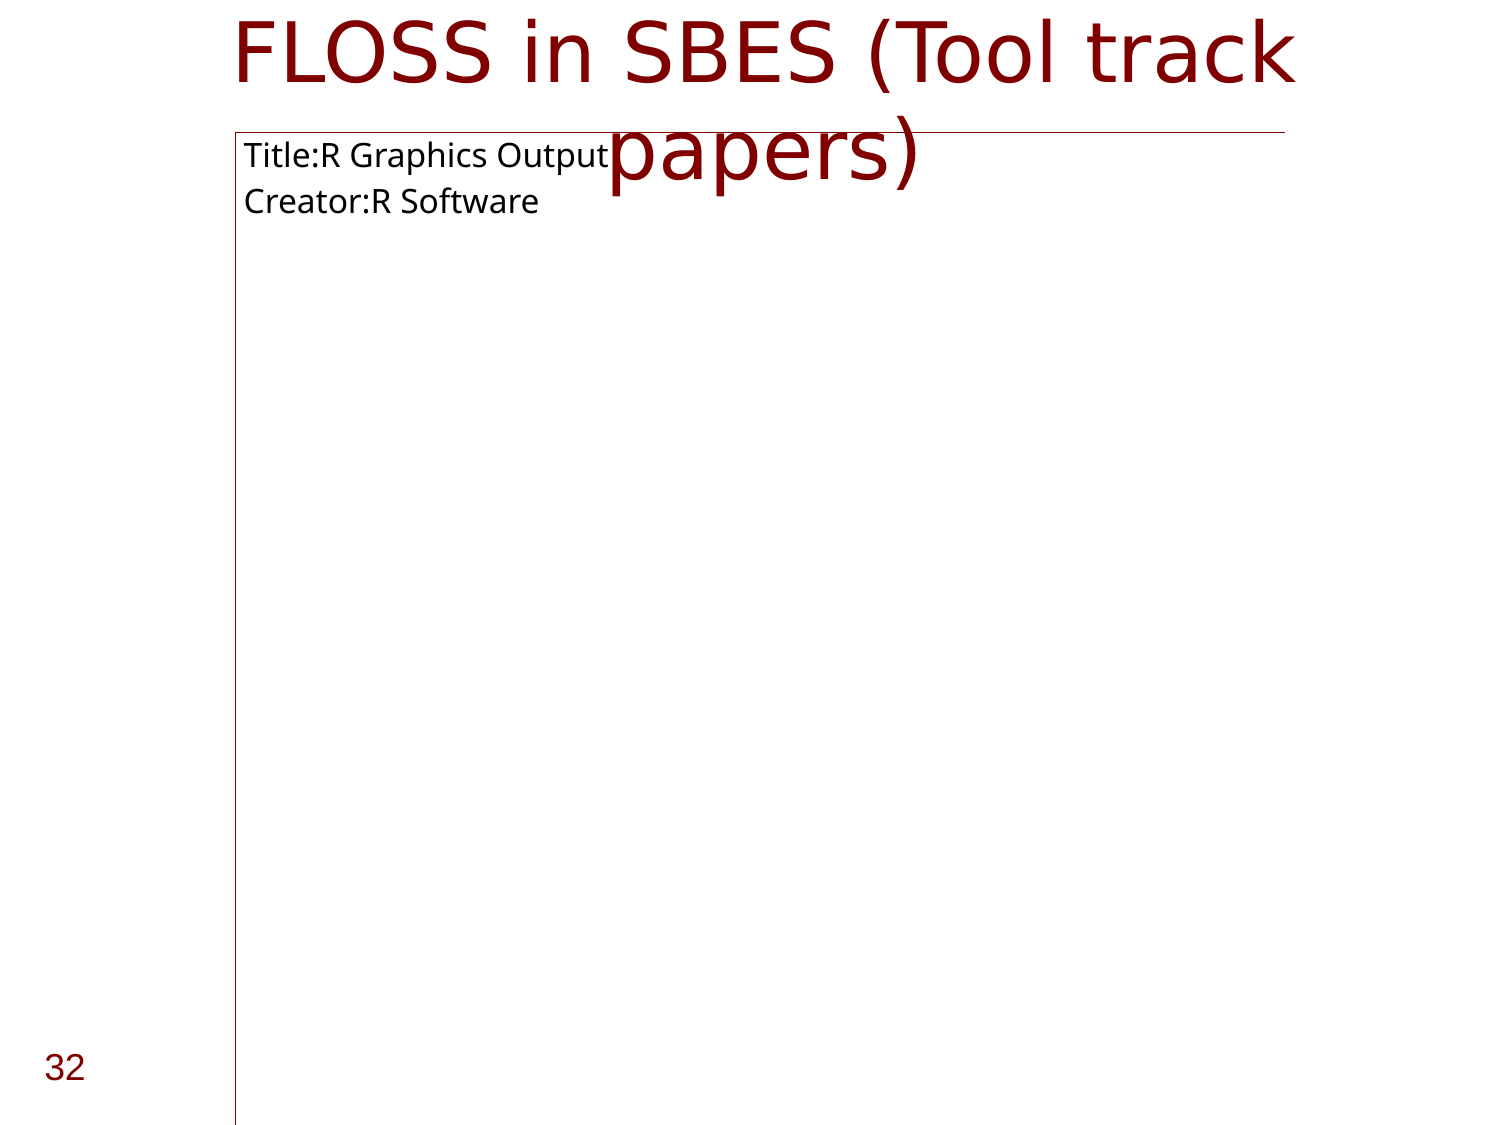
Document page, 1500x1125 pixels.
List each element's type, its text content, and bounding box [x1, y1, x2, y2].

title FLOSS in SBES (Tool track papers) [70, 5, 1459, 200]
picture [232, 200, 1285, 1125]
